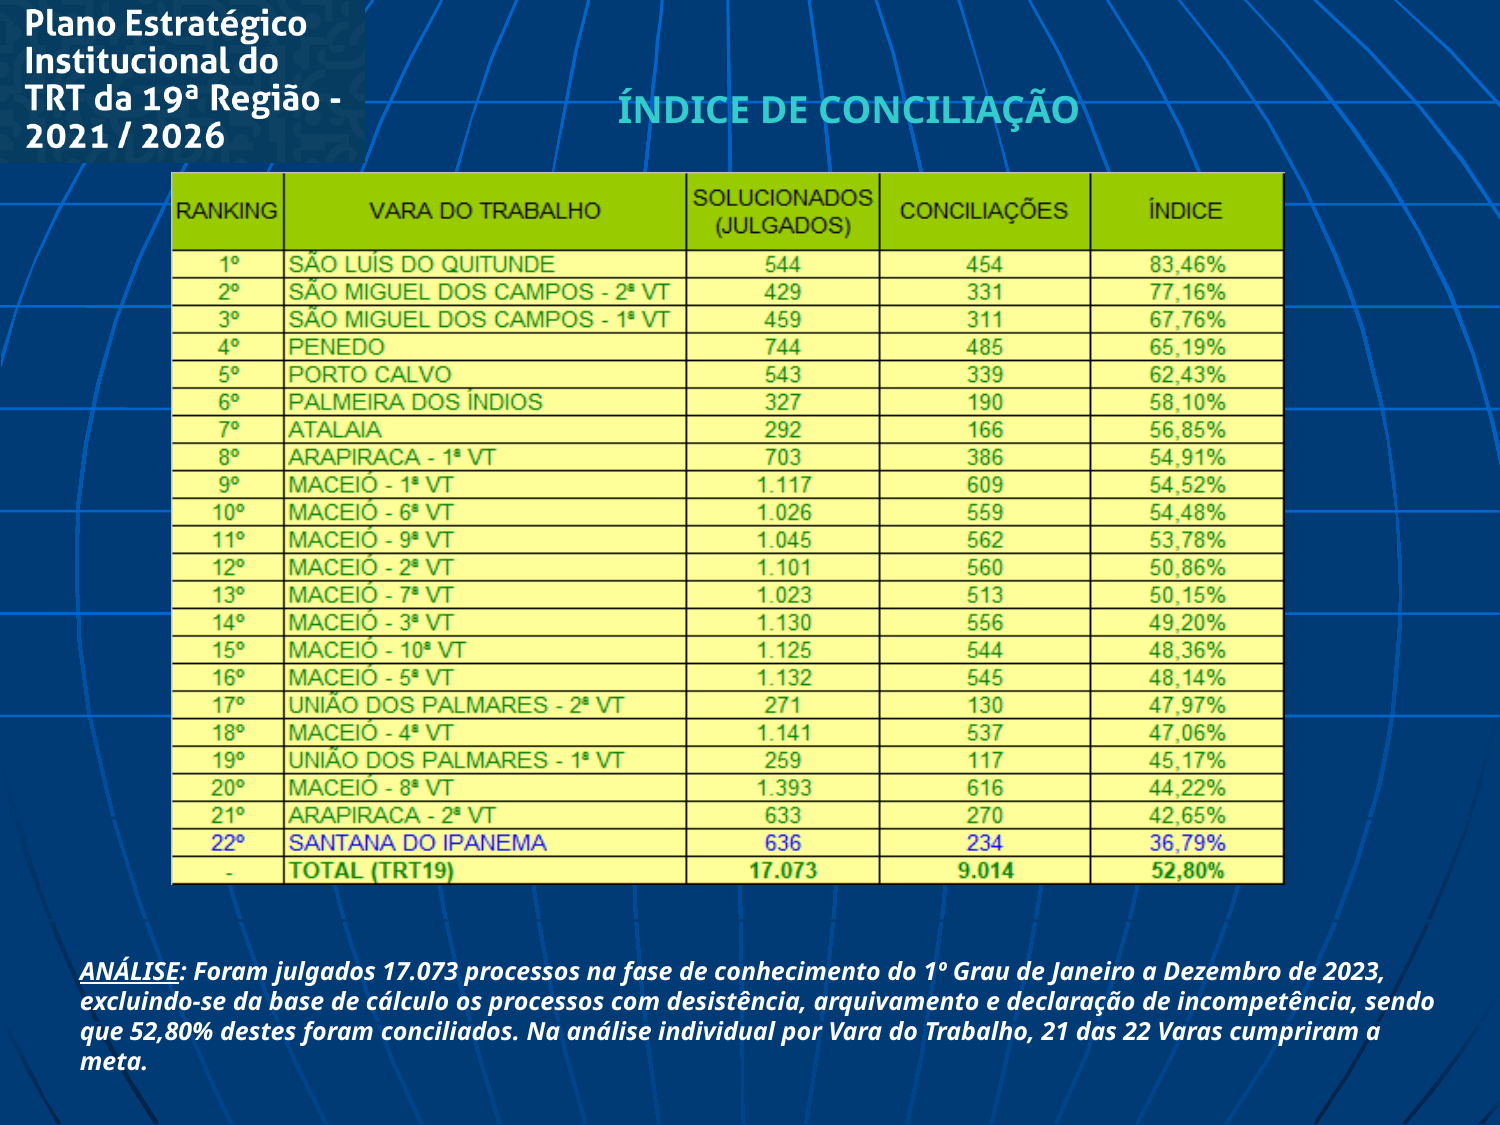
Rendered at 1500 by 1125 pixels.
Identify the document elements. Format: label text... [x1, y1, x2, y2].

picture [171, 172, 1285, 885]
text_box ANÁLISE: Foram julgados 17.073 processos na fase de conhecimento do 1º Grau de Janeiro a Dezembro de 2023, excluindo-se da base de cálculo os processos com desistência, arquivamento e declaração de incompetência, sendo que 52,80% destes foram conciliados. Na análise individual por Vara do Trabalho, 21 das 22 Varas cumpriram a meta. [64, 947, 1471, 1125]
picture [0, 0, 365, 163]
text_box ÍNDICE DE CONCILIAÇÃO [365, 78, 1448, 139]
